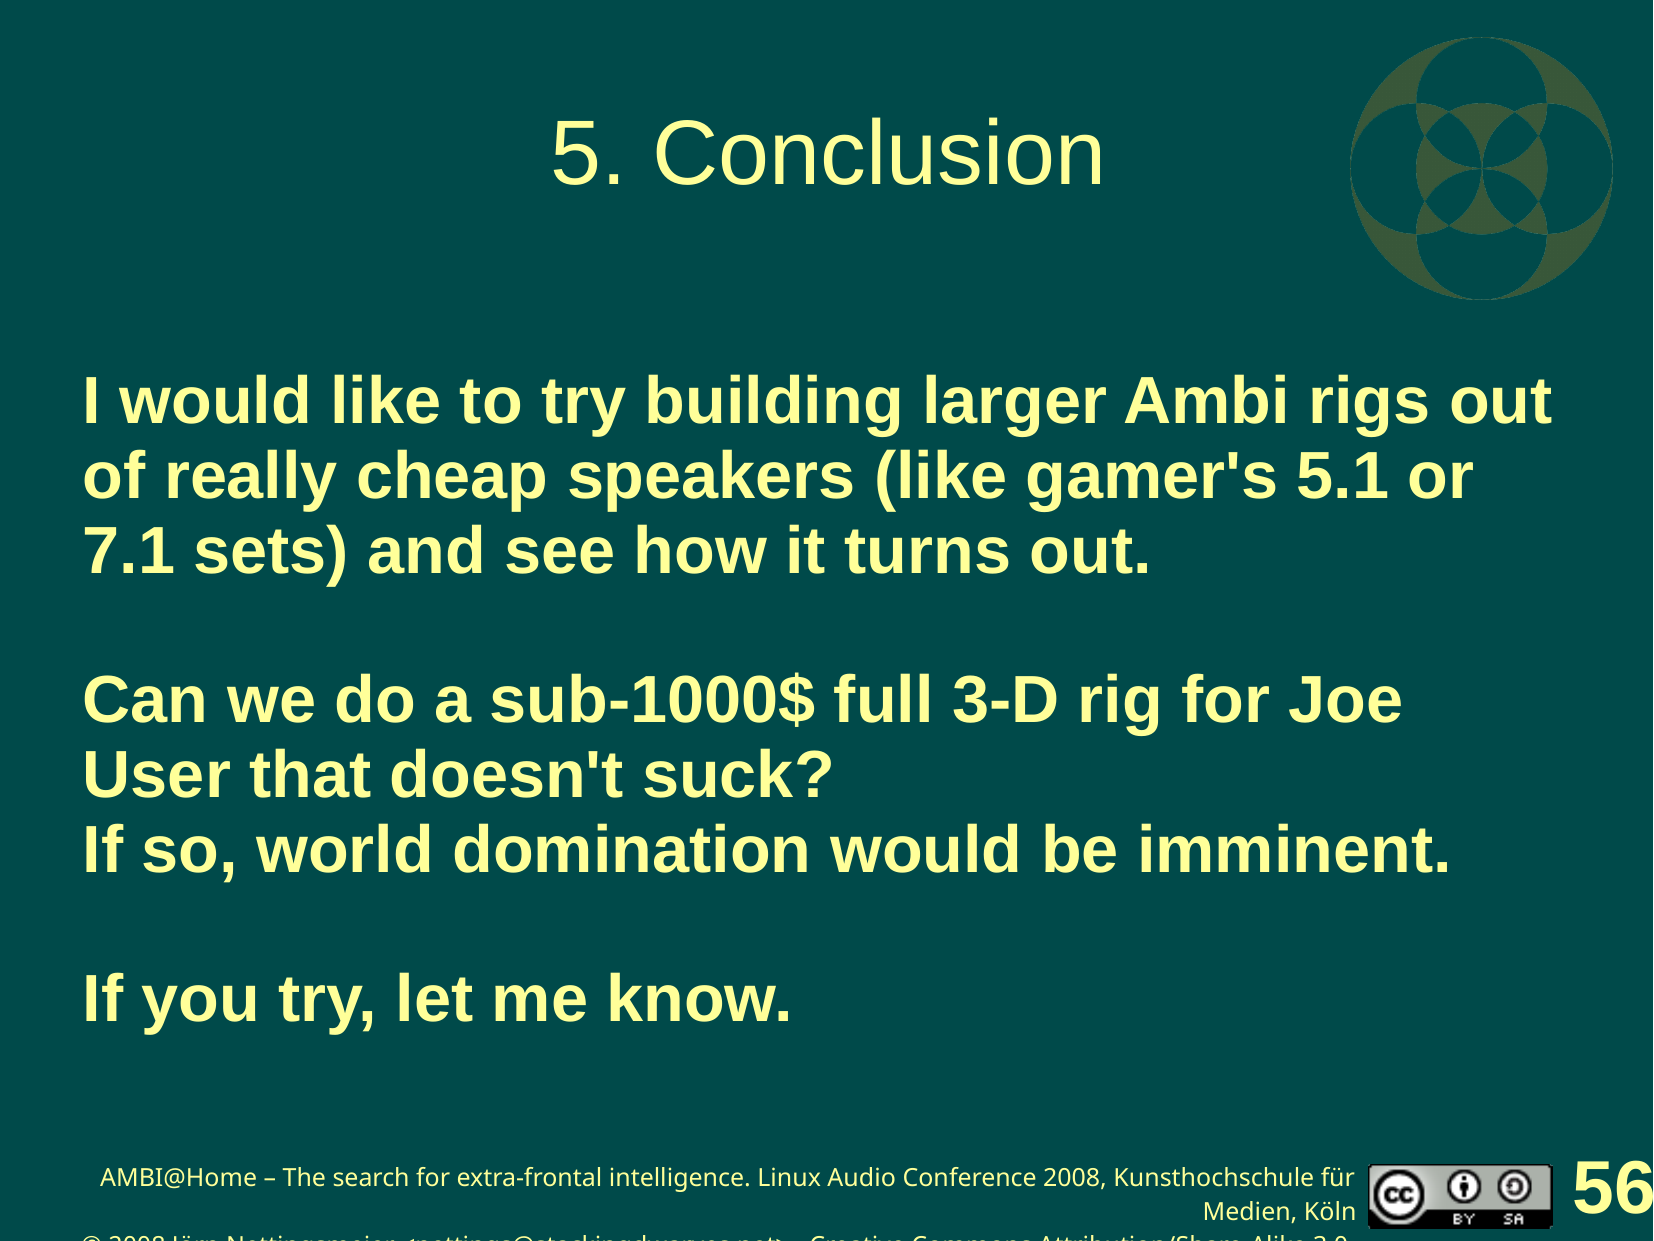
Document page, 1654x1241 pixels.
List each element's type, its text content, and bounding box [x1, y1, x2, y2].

picture [1368, 1164, 1553, 1229]
title 5. Conclusion [82, 56, 1576, 250]
picture [1350, 37, 1613, 300]
subtitle I would like to try building larger Ambi rigs out of really cheap speakers (like gamer's 5.1 or 7.1 sets) and see how it turns out. Can we do a sub-1000$ full 3-D rig for Joe User that doesn't suck? If so, world domination would be imminent. If you try, let me know. [82, 297, 1571, 1102]
